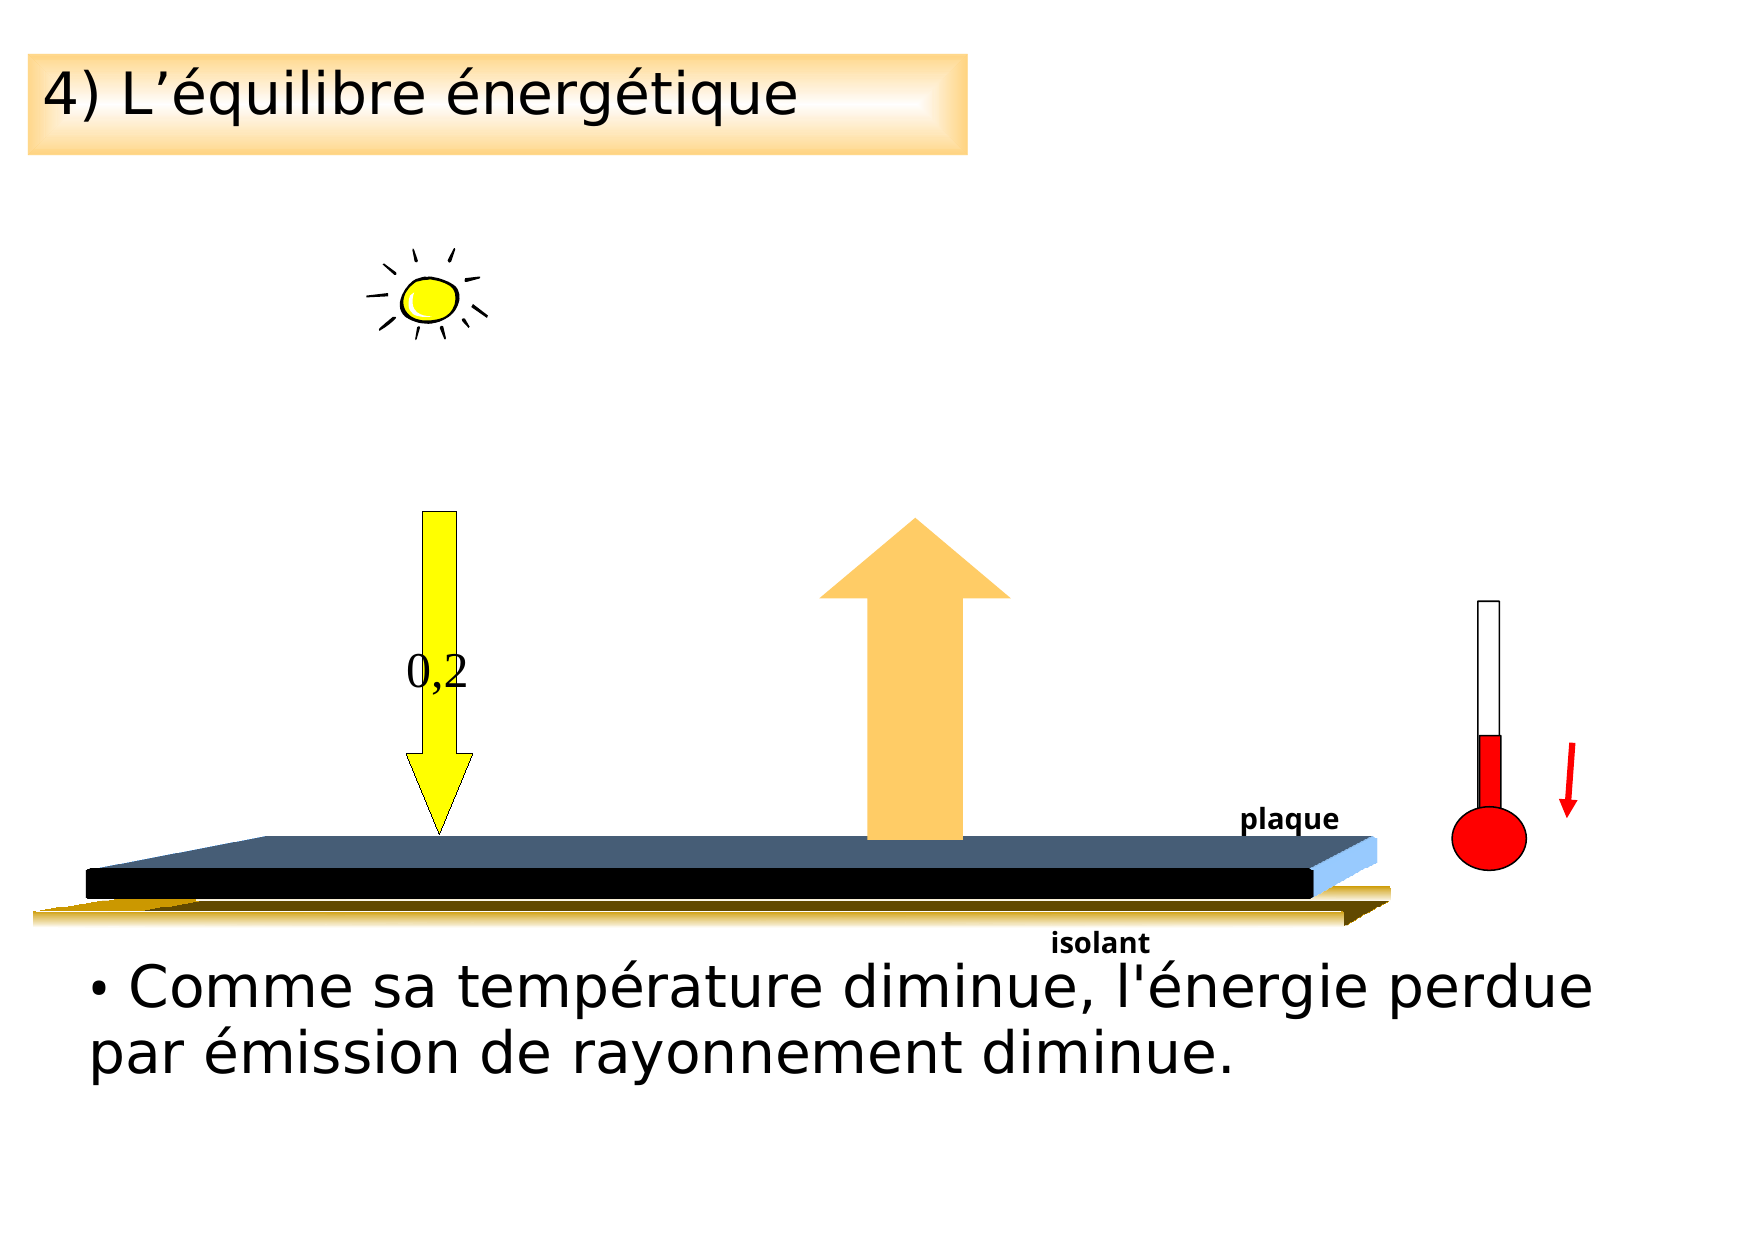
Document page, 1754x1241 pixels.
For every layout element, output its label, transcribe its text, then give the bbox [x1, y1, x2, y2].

picture [21, 826, 1406, 939]
text_box [412, 248, 418, 263]
text_box [415, 326, 421, 341]
text_box [366, 293, 389, 298]
text_box [382, 263, 397, 275]
text_box 4) L’équilibre énergétique [27, 53, 967, 155]
text_box isolant [1035, 915, 1288, 990]
text_box [461, 318, 470, 328]
text_box Comme sa température diminue, l'énergie perdue par émission de rayonnement diminue. [73, 947, 1611, 1201]
text_box [464, 276, 481, 282]
text_box [406, 707, 473, 835]
text_box [819, 517, 1011, 840]
text_box [1470, 601, 1527, 871]
text_box [447, 248, 456, 263]
text_box 0,2 [403, 642, 471, 707]
text_box [422, 511, 457, 642]
text_box [471, 303, 488, 318]
text_box [439, 325, 446, 340]
text_box plaque [1224, 791, 1477, 866]
text_box [378, 316, 397, 331]
text_box [27, 53, 968, 156]
text_box [399, 276, 460, 324]
